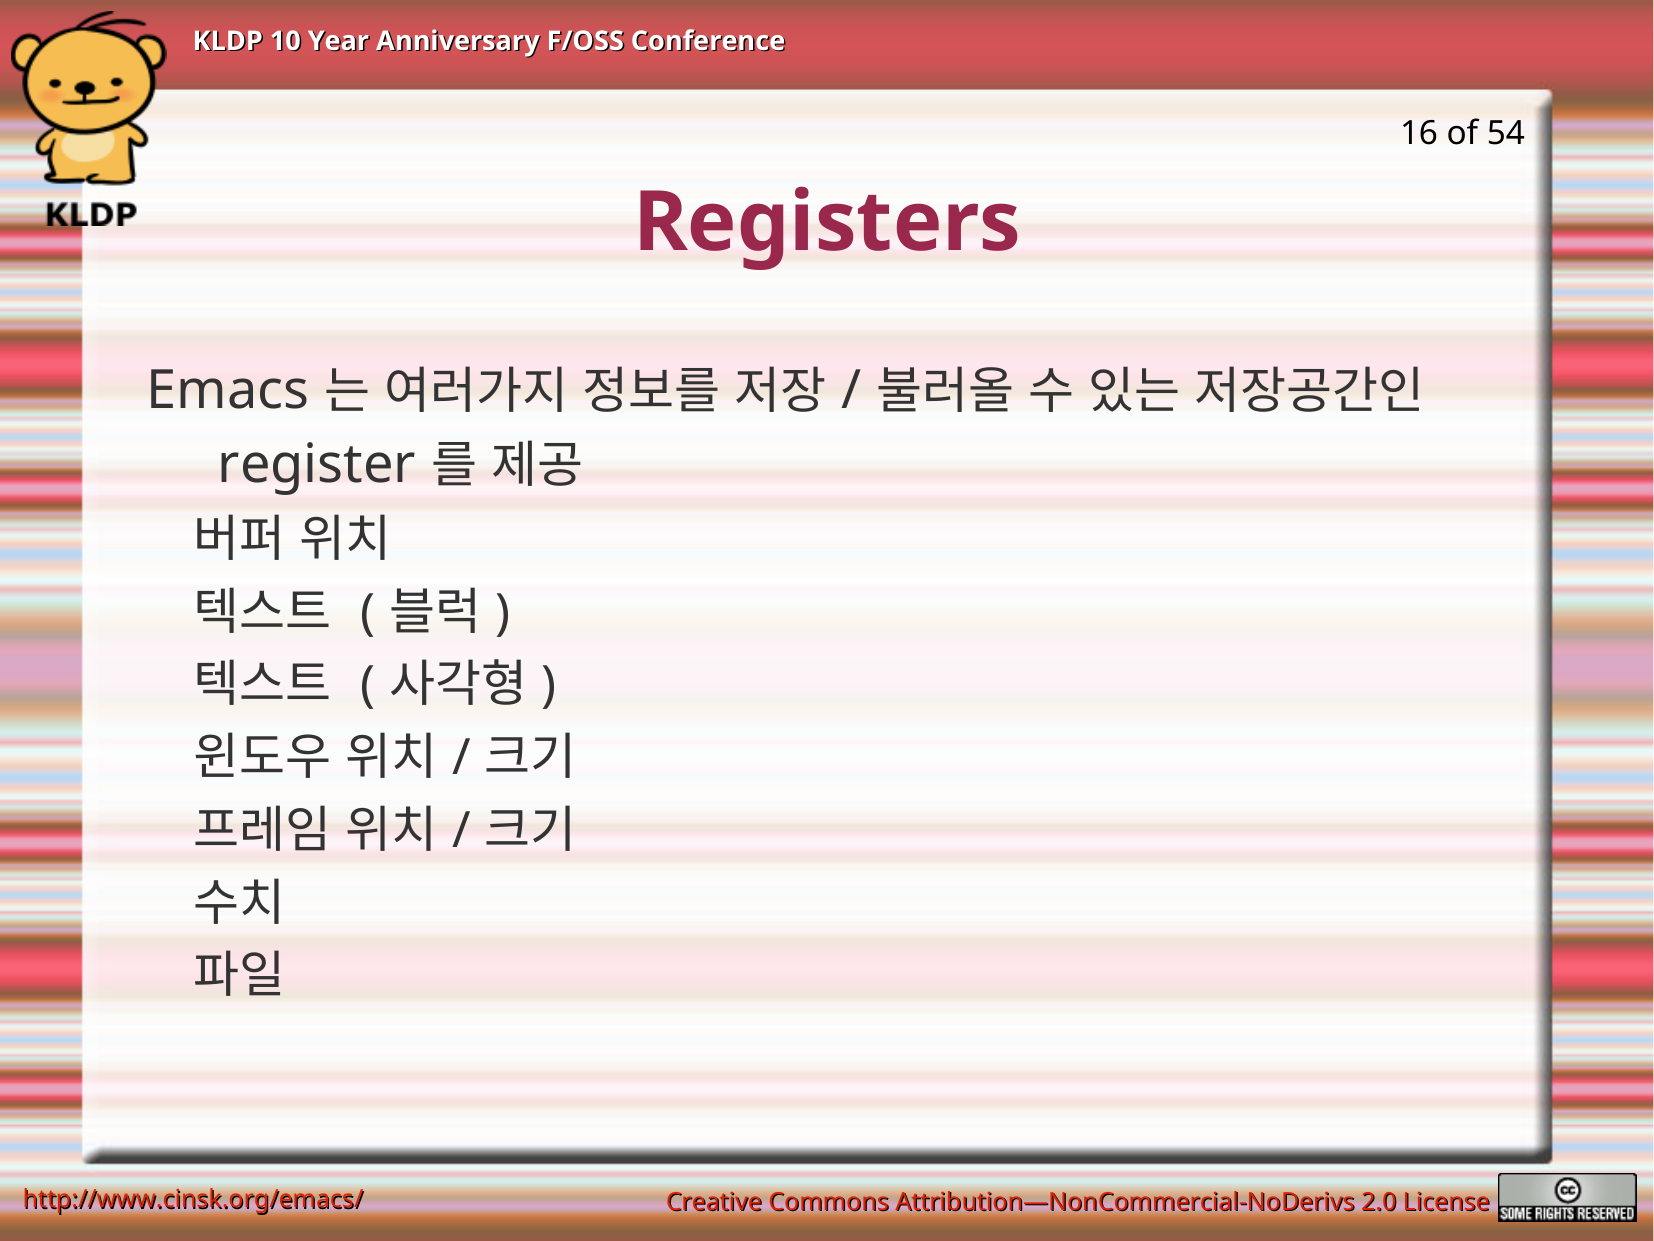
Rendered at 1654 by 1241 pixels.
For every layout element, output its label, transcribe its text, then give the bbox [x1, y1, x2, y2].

picture [0, 0, 1654, 1241]
list Emacs는 여러가지 정보를 저장/불러올 수 있는 저장공간인 register를 제공 버퍼 위치 텍스트 (블럭) 텍스트 (사각형) 윈도우 위치/크기 프레임 위치/크기 수치 파일 [134, 350, 1516, 1133]
title Registers [121, 114, 1534, 322]
